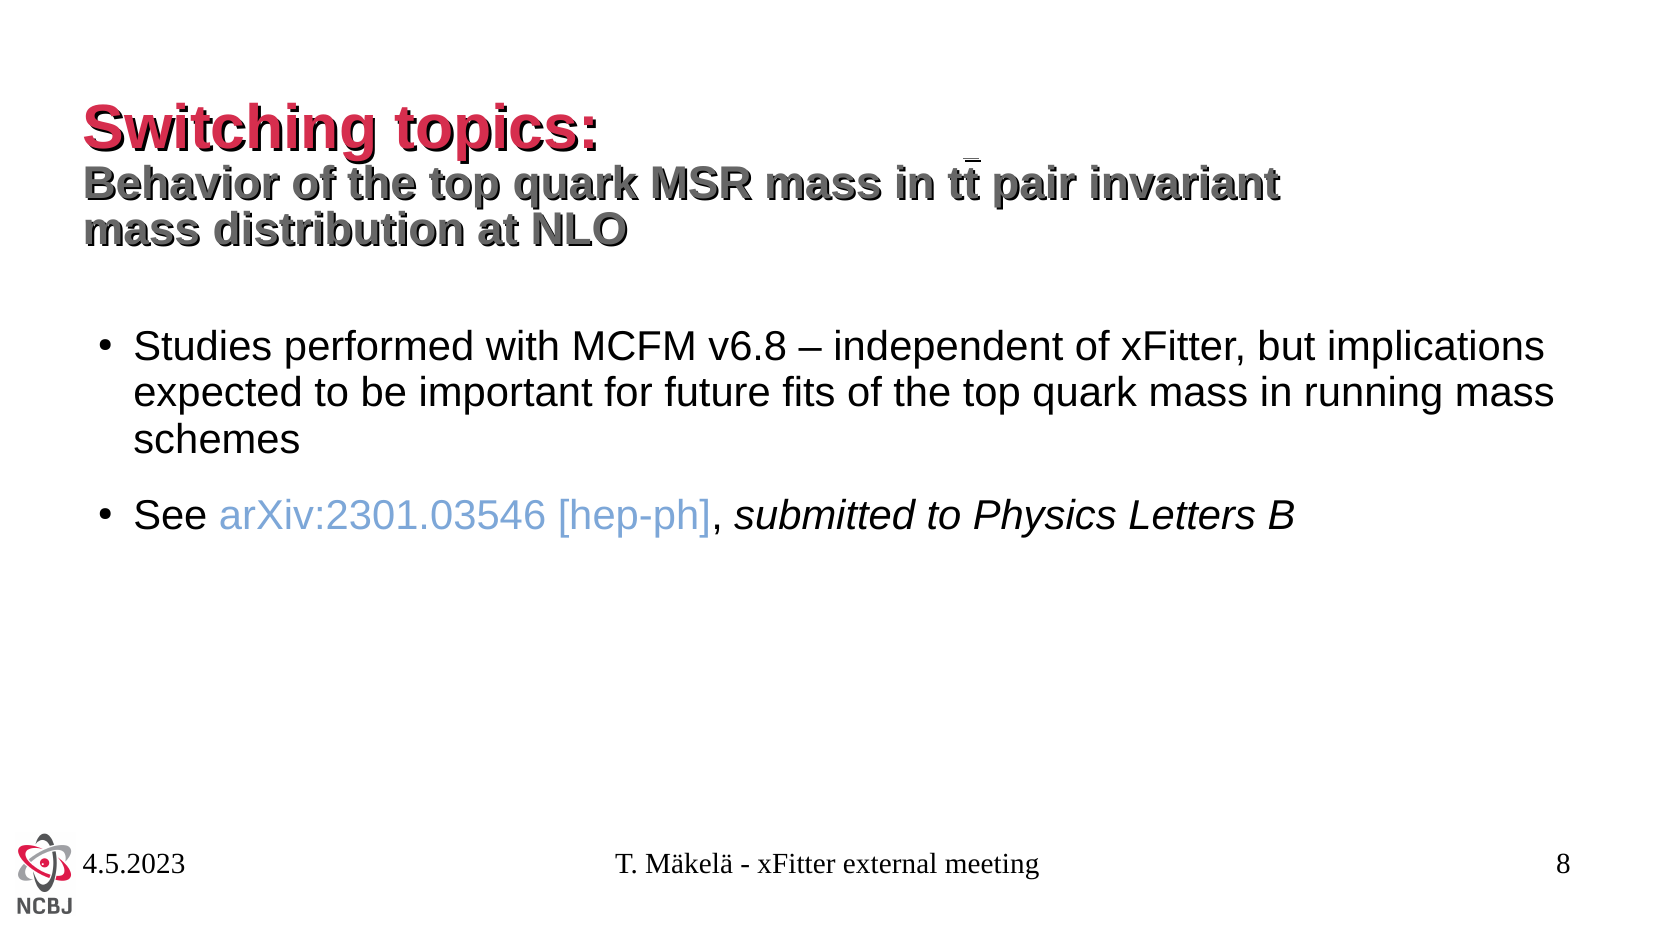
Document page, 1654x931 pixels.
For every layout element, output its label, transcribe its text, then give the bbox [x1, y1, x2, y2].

title Switching topics: Behavior of the top quark MSR mass in tt pair invariant mass distribution at NLO [82, 37, 1381, 316]
picture [15, 832, 76, 916]
text_box Studies performed with MCFM v6.8 – independent of xFitter, but implications expected to be important for future fits of the top quark mass in running mass schemes See arXiv:2301.03546 [hep-ph], submitted to Physics Letters B [83, 315, 1654, 546]
